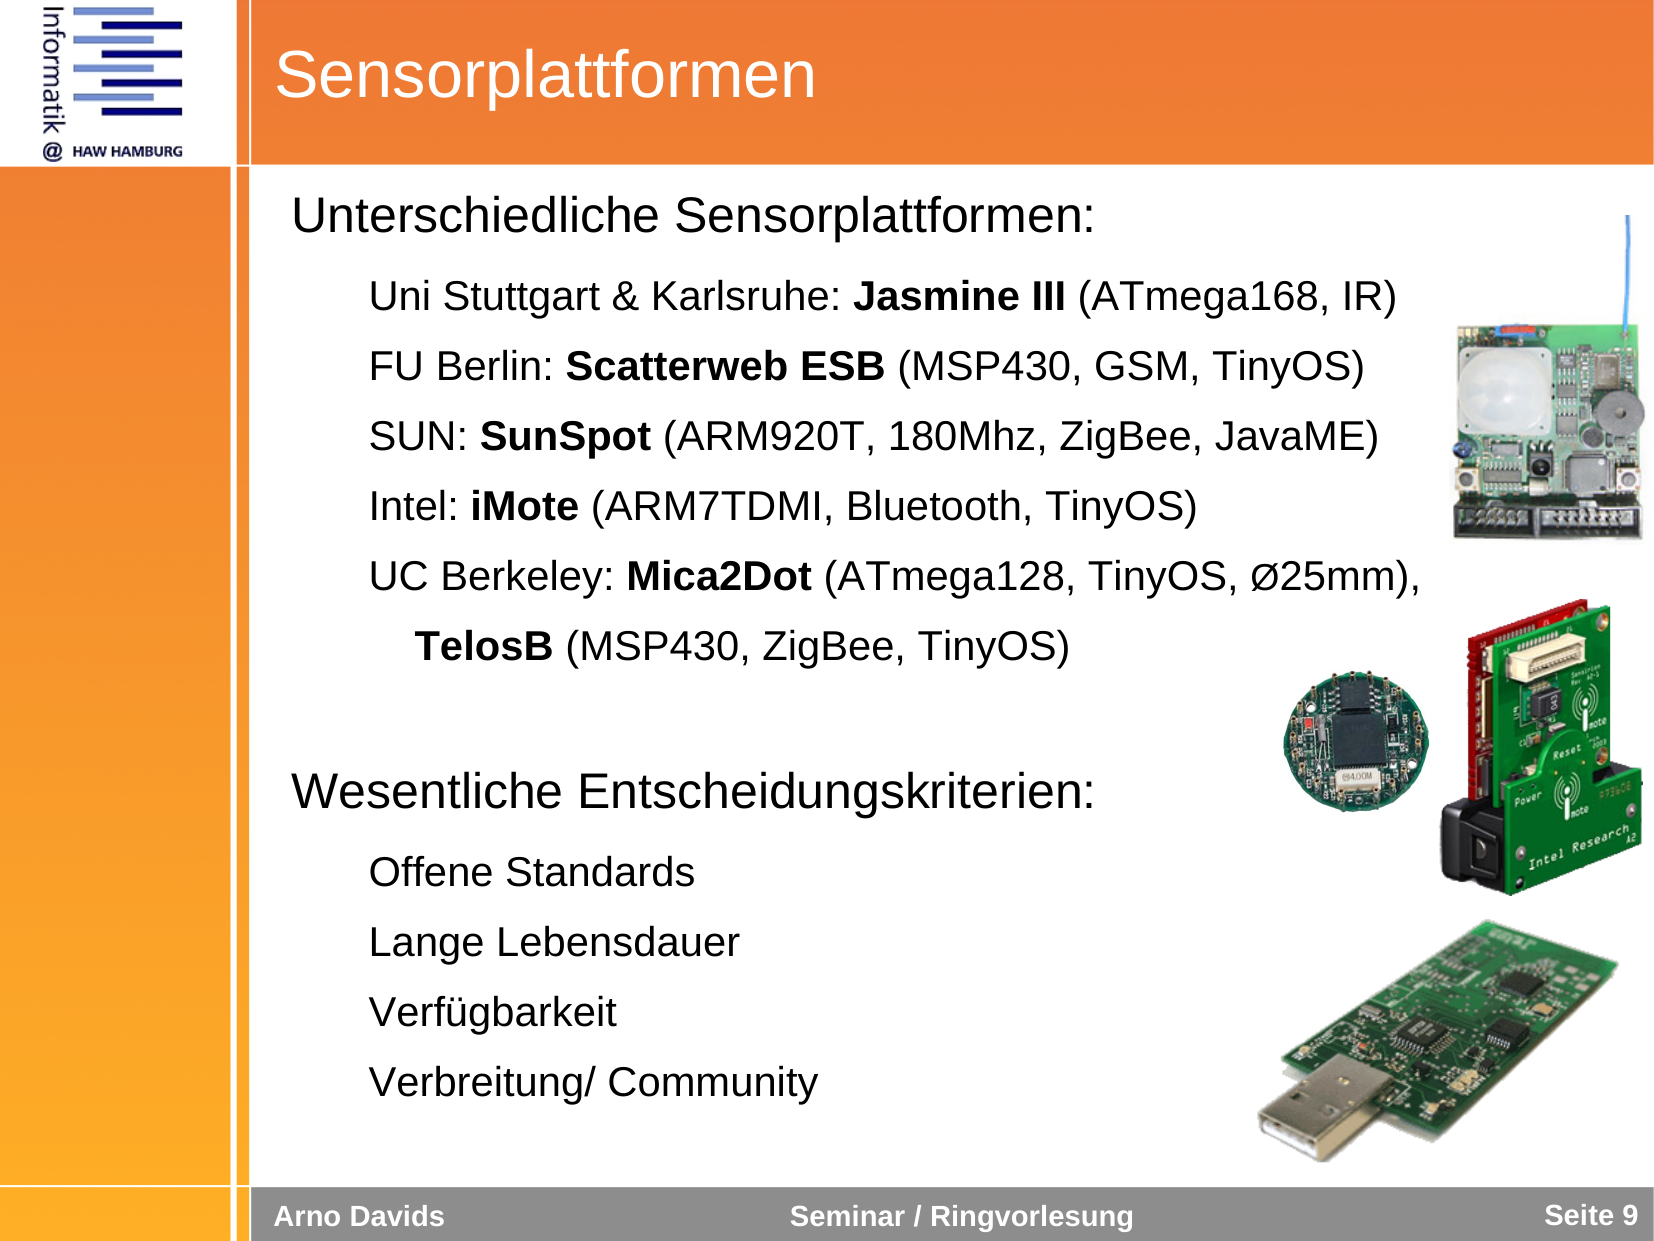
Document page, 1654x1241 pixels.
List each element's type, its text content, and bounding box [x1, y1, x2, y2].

list Unterschiedliche Sensorplattformen: Uni Stuttgart & Karlsruhe: Jasmine III (ATmega168, IR) FU Berlin: Scatterweb ESB (MSP430, GSM, TinyOS) SUN: SunSpot (ARM920T, 180Mhz, ZigBee, JavaME) Intel: iMote (ARM7TDMI, Bluetooth, TinyOS) UC Berkeley: Mica2Dot (ATmega128, TinyOS, Ø25mm), TelosB (MSP430, ZigBee, TinyOS) Wesentliche Entscheidungskriterien: Offene Standards Lange Lebensdauer Verfügbarkeit Verbreitung/ Community [274, 187, 1651, 1160]
title Sensorplattformen [274, 11, 1651, 137]
picture [0, 0, 1654, 1241]
picture [43, 5, 186, 162]
